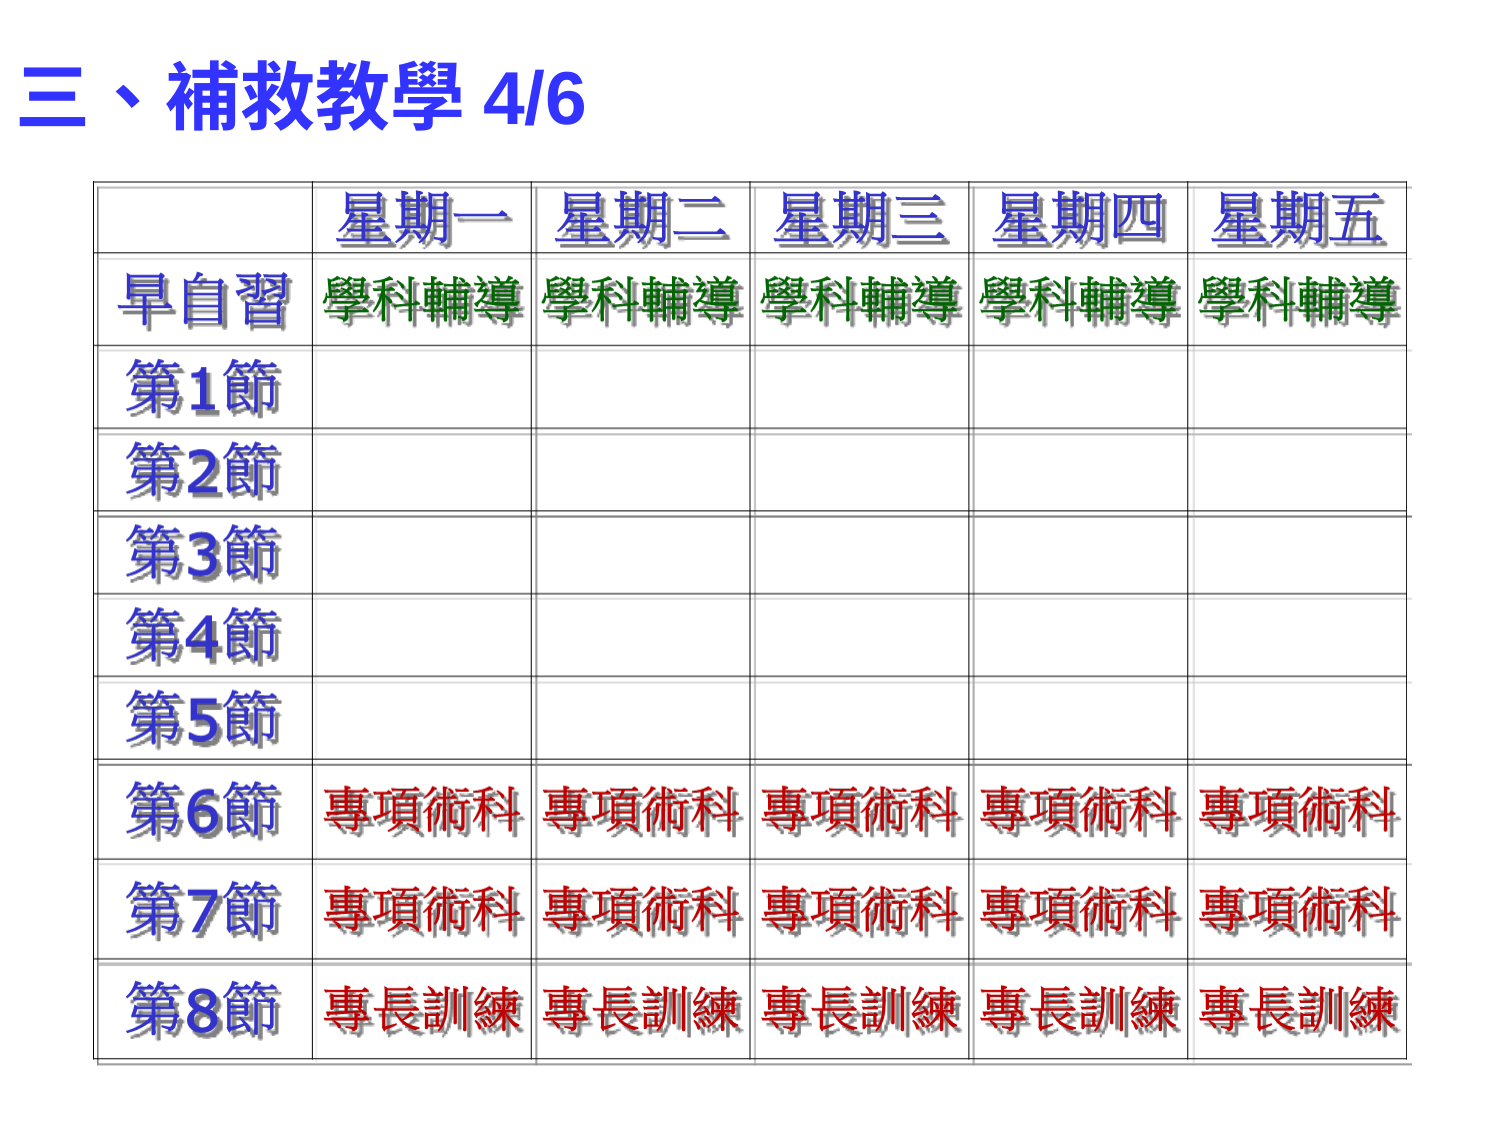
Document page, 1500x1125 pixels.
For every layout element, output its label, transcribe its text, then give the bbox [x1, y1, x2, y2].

text_box 三、補救教學4/6 [0, 0, 1276, 190]
picture [93, 166, 1407, 1079]
